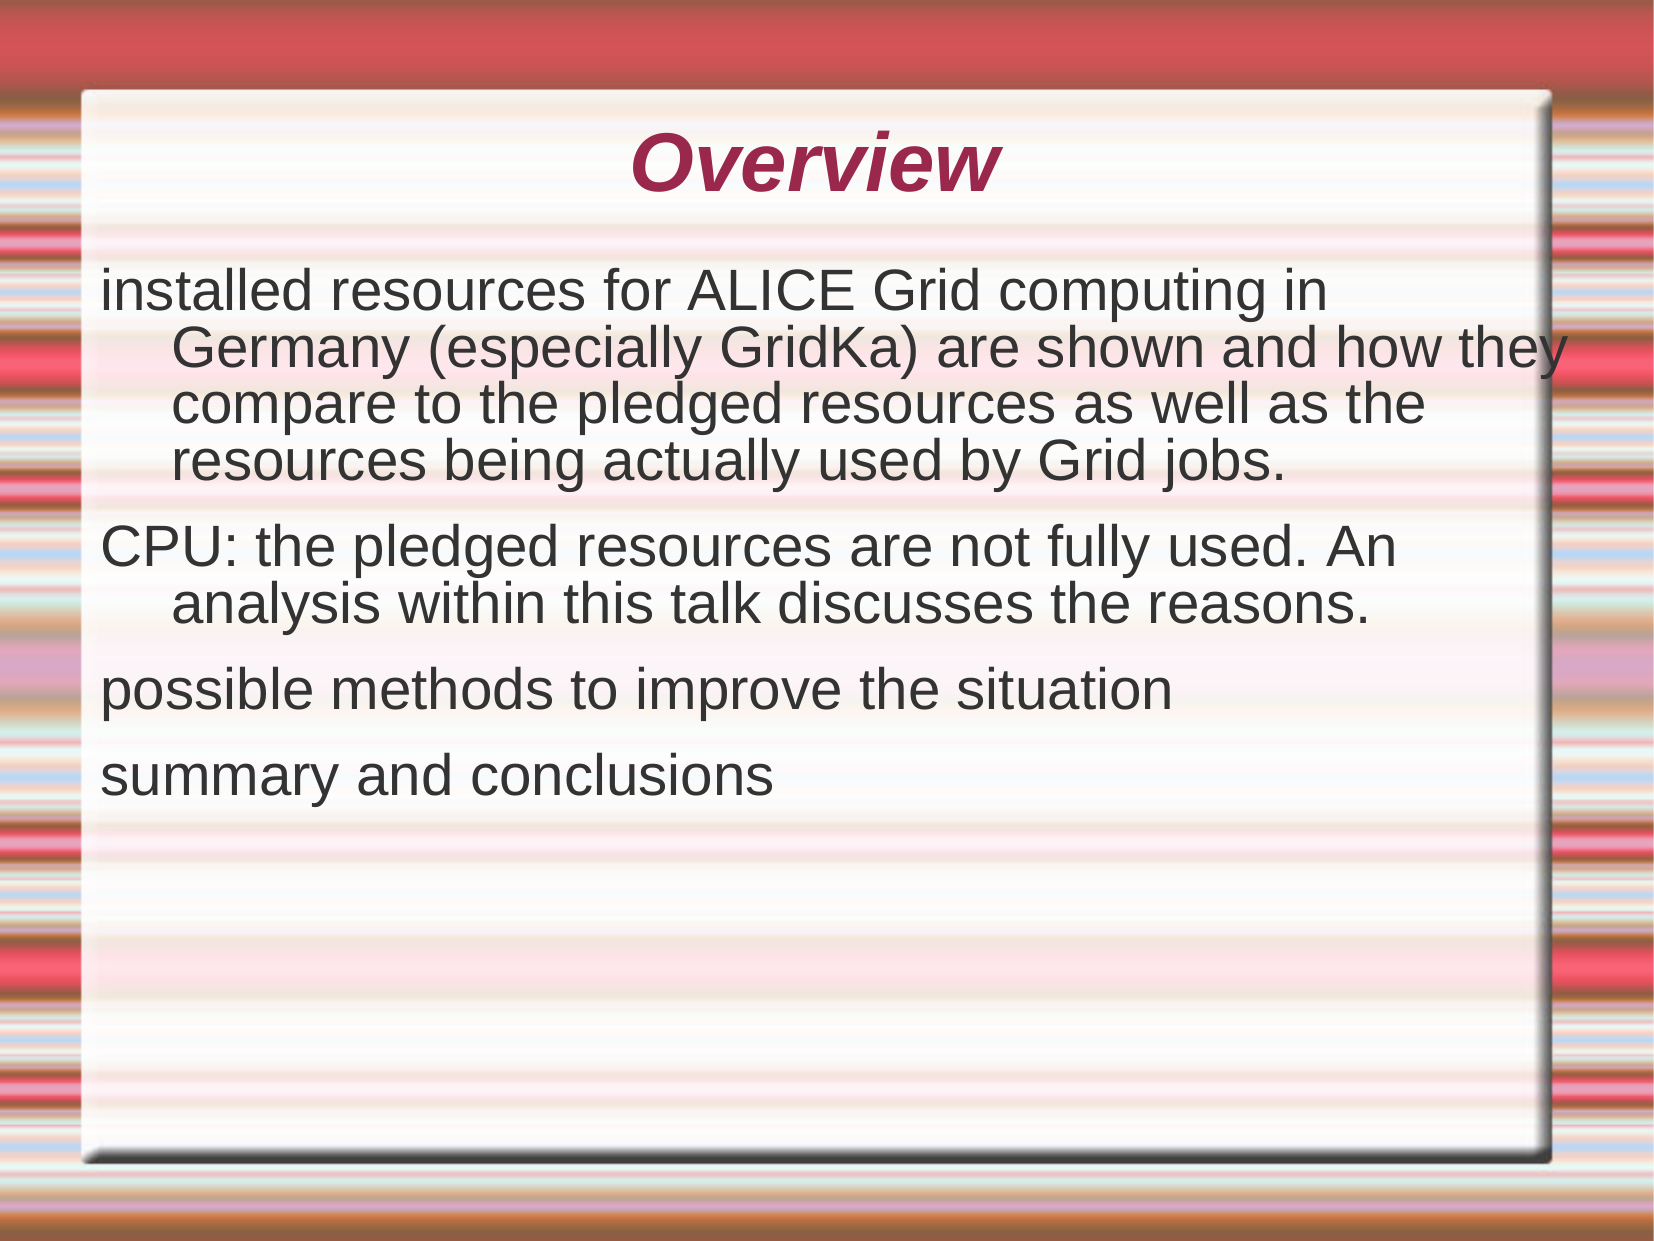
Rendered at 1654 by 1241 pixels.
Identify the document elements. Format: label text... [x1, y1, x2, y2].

title Overview [0, 58, 1489, 266]
picture [0, 0, 1654, 1241]
list installed resources for ALICE Grid computing in Germany (especially GridKa) are shown and how they compare to the pledged resources as well as the resources being actually used by Grid jobs. CPU: the pledged resources are not fully used. An analysis within this talk discusses the reasons. possible methods to improve the situation summary and conclusions [88, 265, 1577, 1085]
